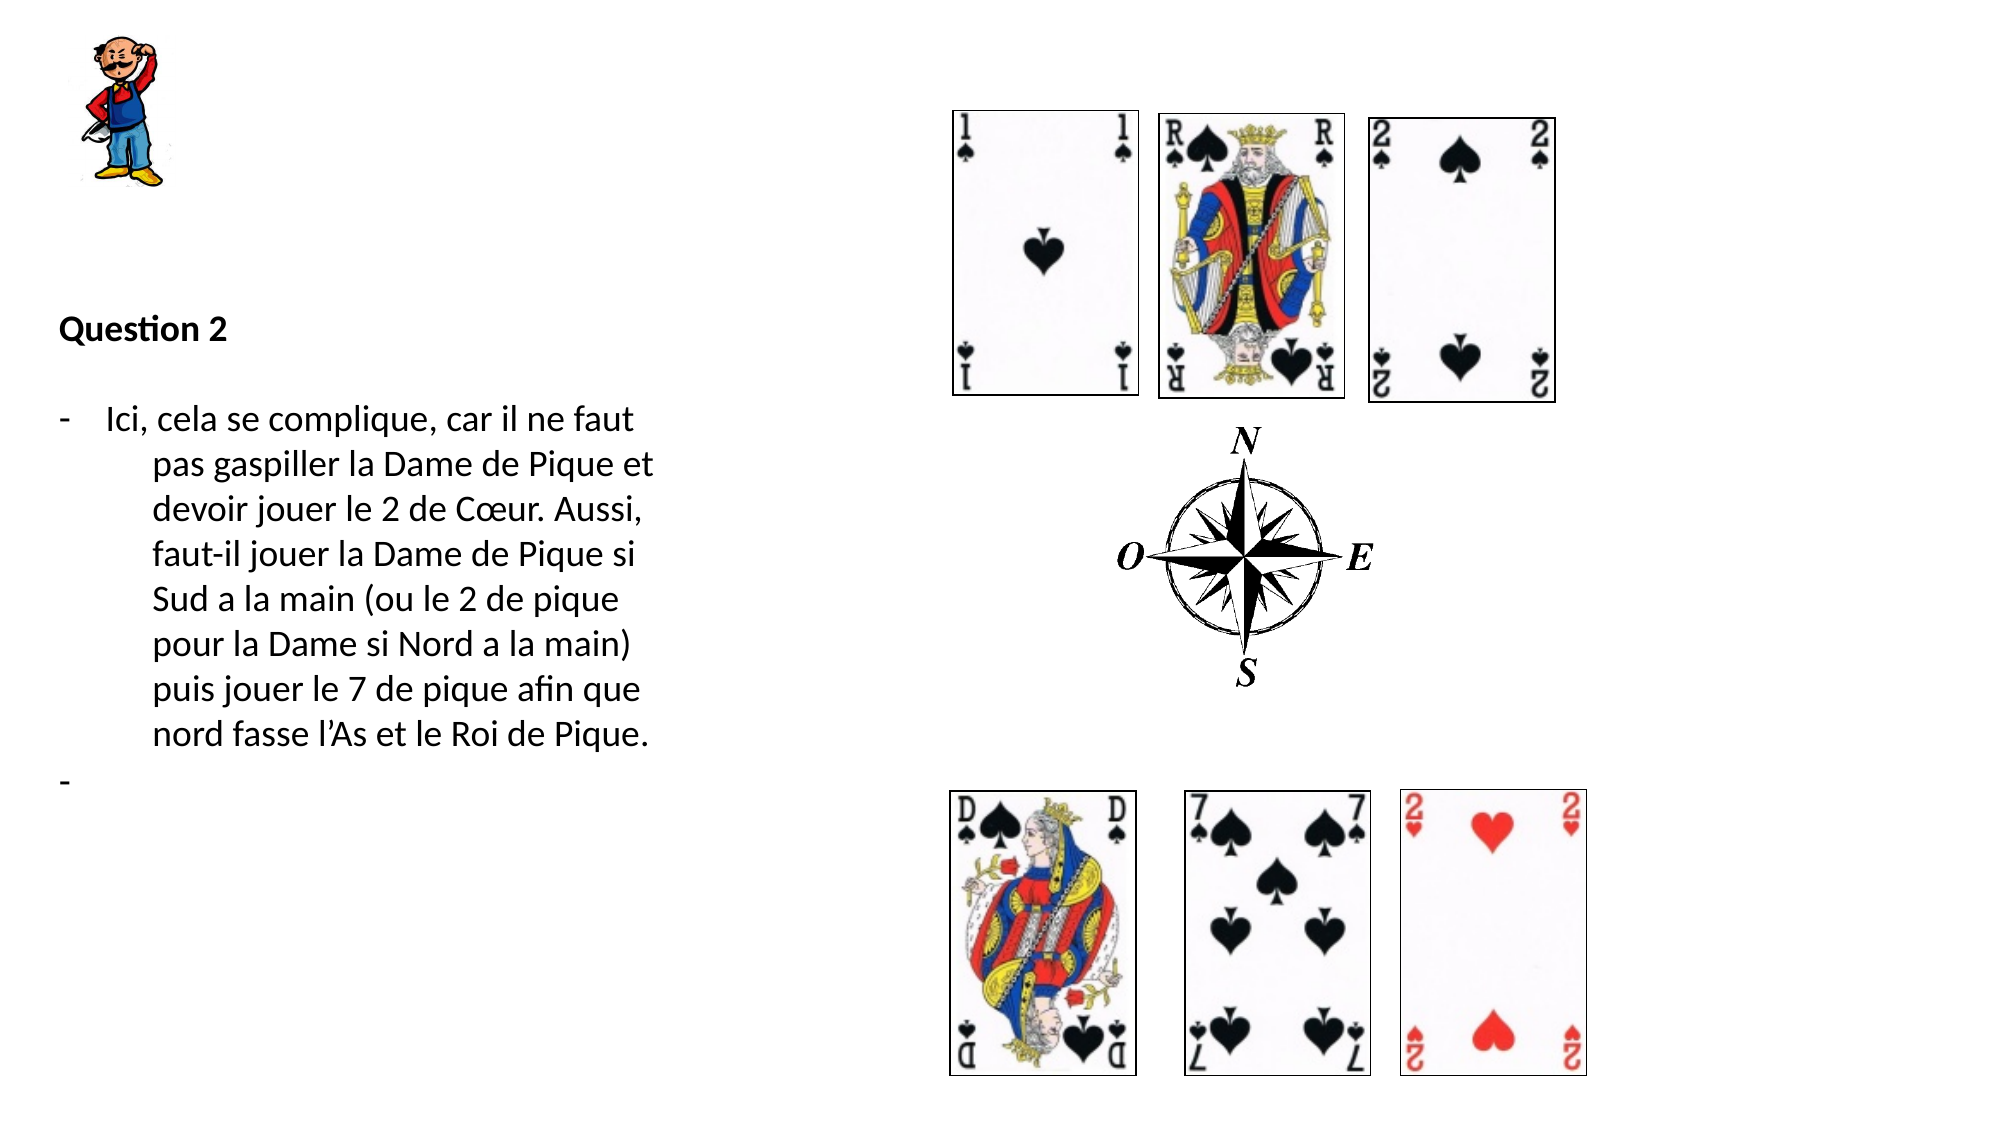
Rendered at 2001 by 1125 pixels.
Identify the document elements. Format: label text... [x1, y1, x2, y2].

picture [950, 791, 1135, 1075]
picture [1159, 114, 1344, 398]
picture [953, 111, 1138, 395]
text_box Question 2 Ici, cela se complique, car il ne faut pas gaspiller la Dame de Pique et devoir jouer le 2 de Cœur. Aussi, faut-il jouer la Dame de Pique si Sud a la main (ou le 2 de pique pour la Dame si Nord a la main) puis jouer le 7 de pique afin que nord fasse l’As et le Roi de Pique. [43, 296, 699, 812]
picture [1116, 416, 1374, 695]
picture [68, 36, 176, 187]
picture [1401, 790, 1586, 1075]
picture [1369, 118, 1555, 402]
picture [1185, 791, 1370, 1075]
